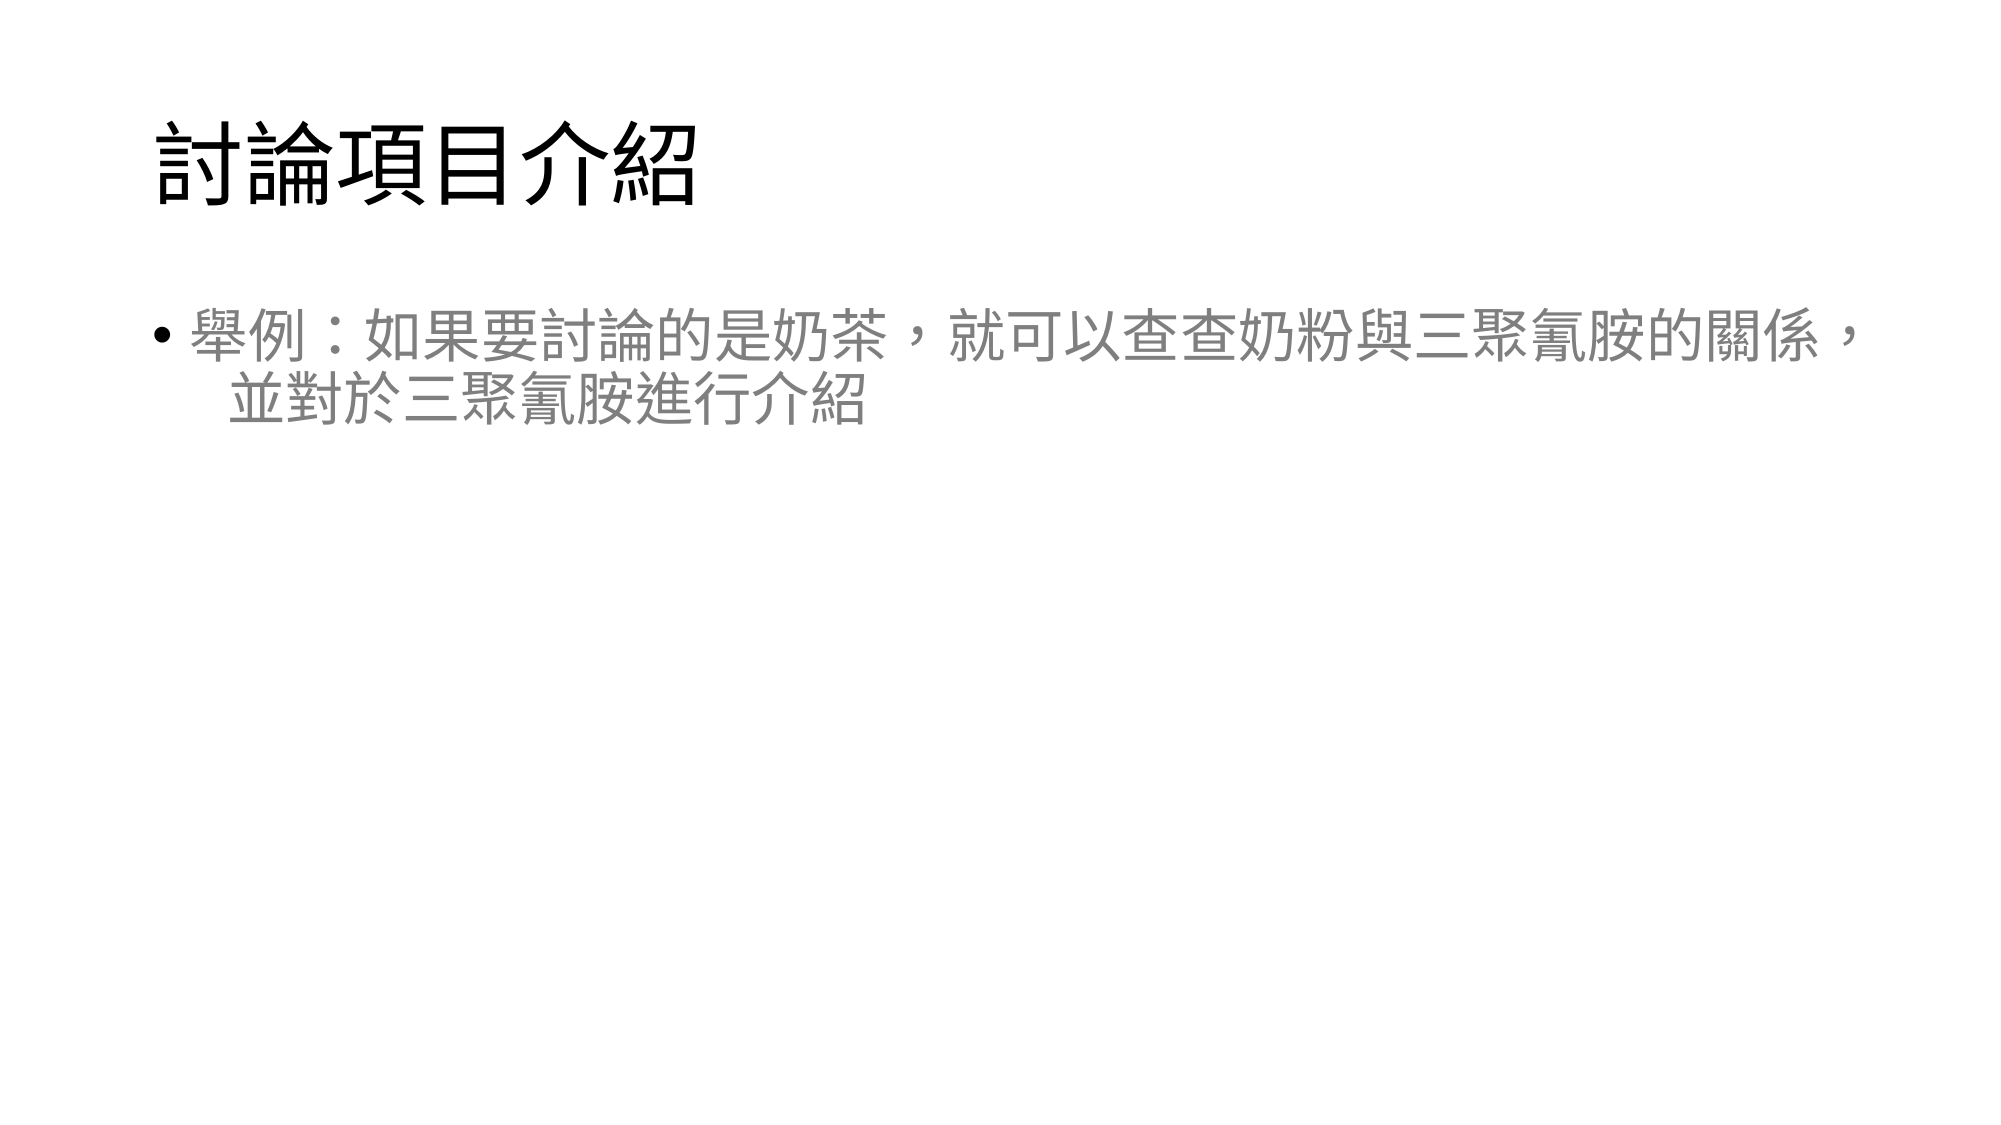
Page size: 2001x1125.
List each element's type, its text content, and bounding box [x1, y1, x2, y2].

list 舉例：如果要討論的是奶茶，就可以查查奶粉與三聚氰胺的關係，並對於三聚氰胺進行介紹 [137, 299, 1863, 1014]
title 討論項目介紹 [137, 59, 1863, 278]
